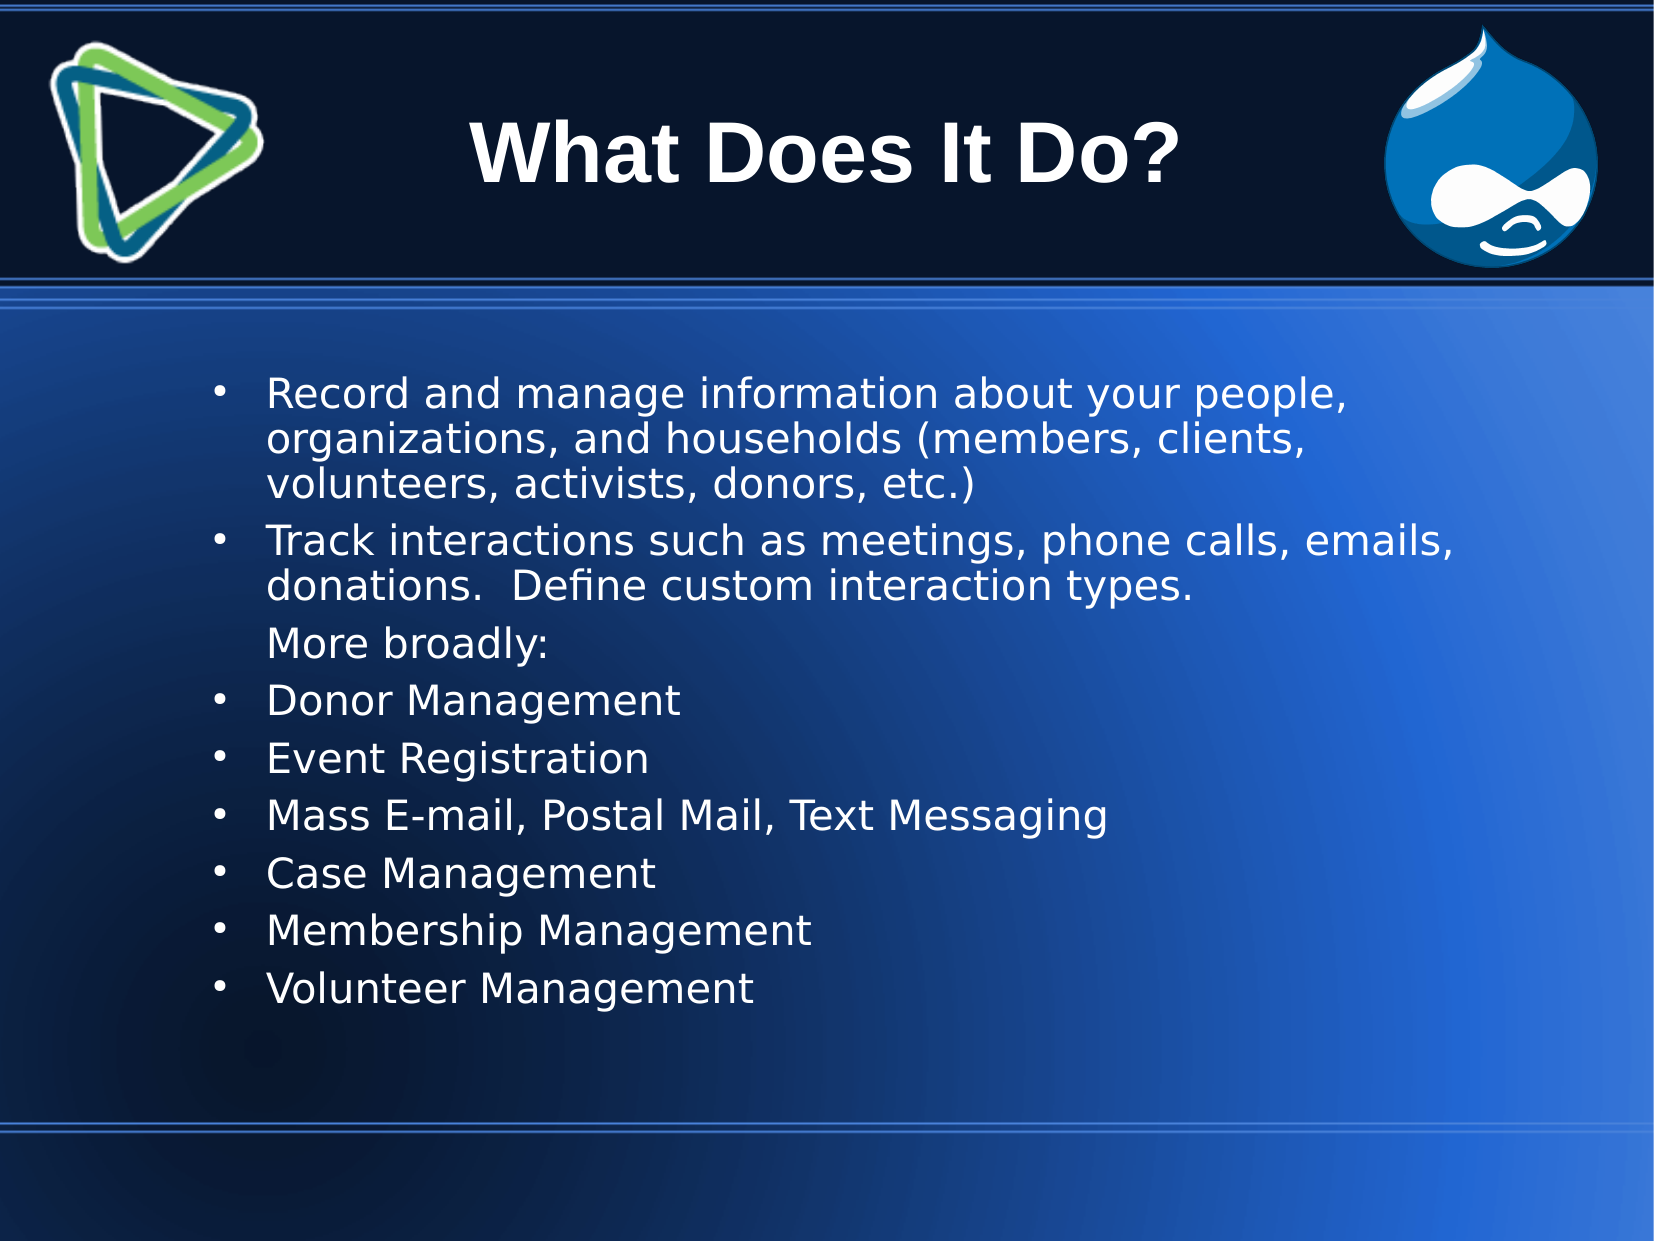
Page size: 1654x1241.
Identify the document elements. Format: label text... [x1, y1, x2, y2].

picture [0, 0, 1654, 1241]
text_box Record and manage information about your people, organizations, and households (members, clients, volunteers, activists, donors, etc.) Track interactions such as meetings, phone calls, emails, donations. Define custom interaction types. More broadly: Donor Management Event Registration Mass E-mail, Postal Mail, Text Messaging Case Management Membership Management Volunteer Management [180, 364, 1493, 1066]
title What Does It Do? [283, 49, 1382, 257]
